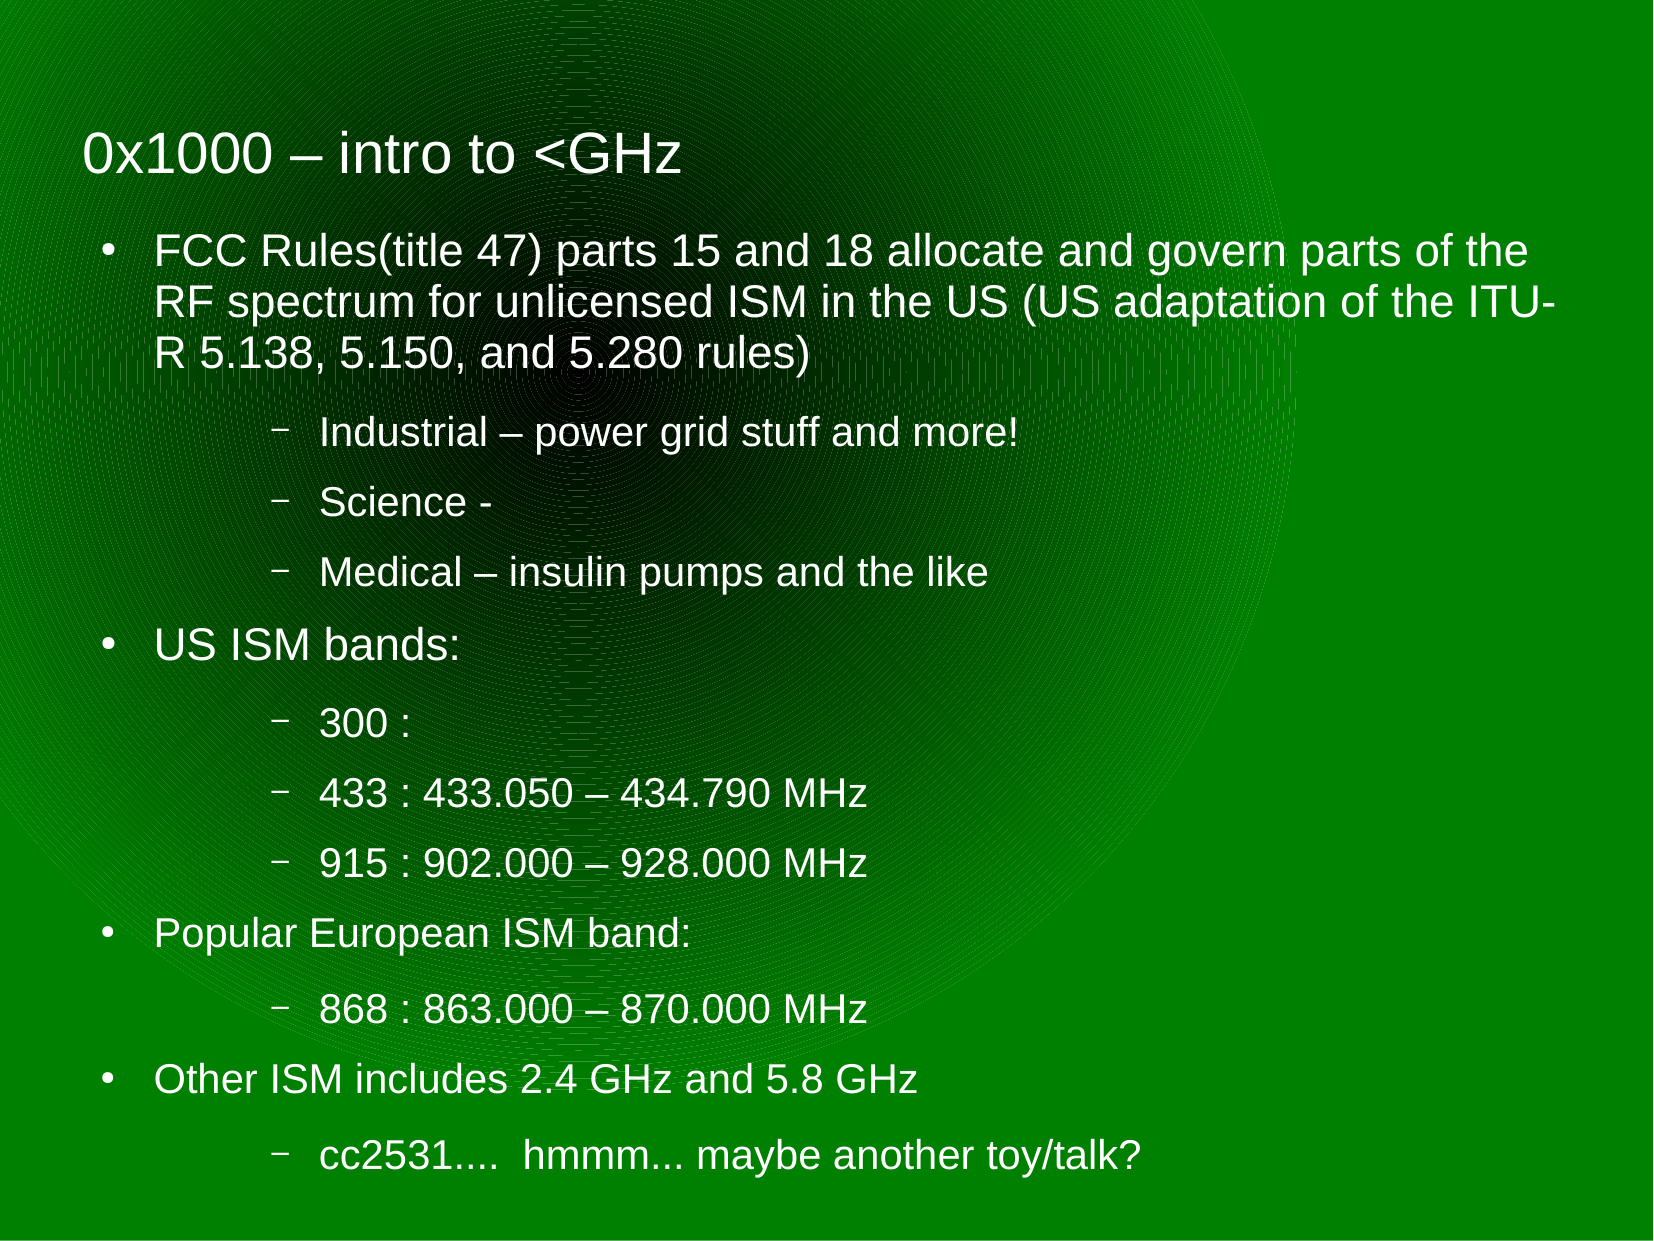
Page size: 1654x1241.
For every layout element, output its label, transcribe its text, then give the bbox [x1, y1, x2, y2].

title 0x1000 – intro to <GHz [82, 49, 1571, 225]
list FCC Rules(title 47) parts 15 and 18 allocate and govern parts of the RF spectrum for unlicensed ISM in the US (US adaptation of the ITU-R 5.138, 5.150, and 5.280 rules) Industrial – power grid stuff and more! Science - Medical – insulin pumps and the like US ISM bands: 300 : 433 : 433.050 – 434.790 MHz 915 : 902.000 – 928.000 MHz Popular European ISM band: 868 : 863.000 – 870.000 MHz Other ISM includes 2.4 GHz and 5.8 GHz cc2531.... hmmm... maybe another toy/talk? [82, 225, 1571, 1208]
